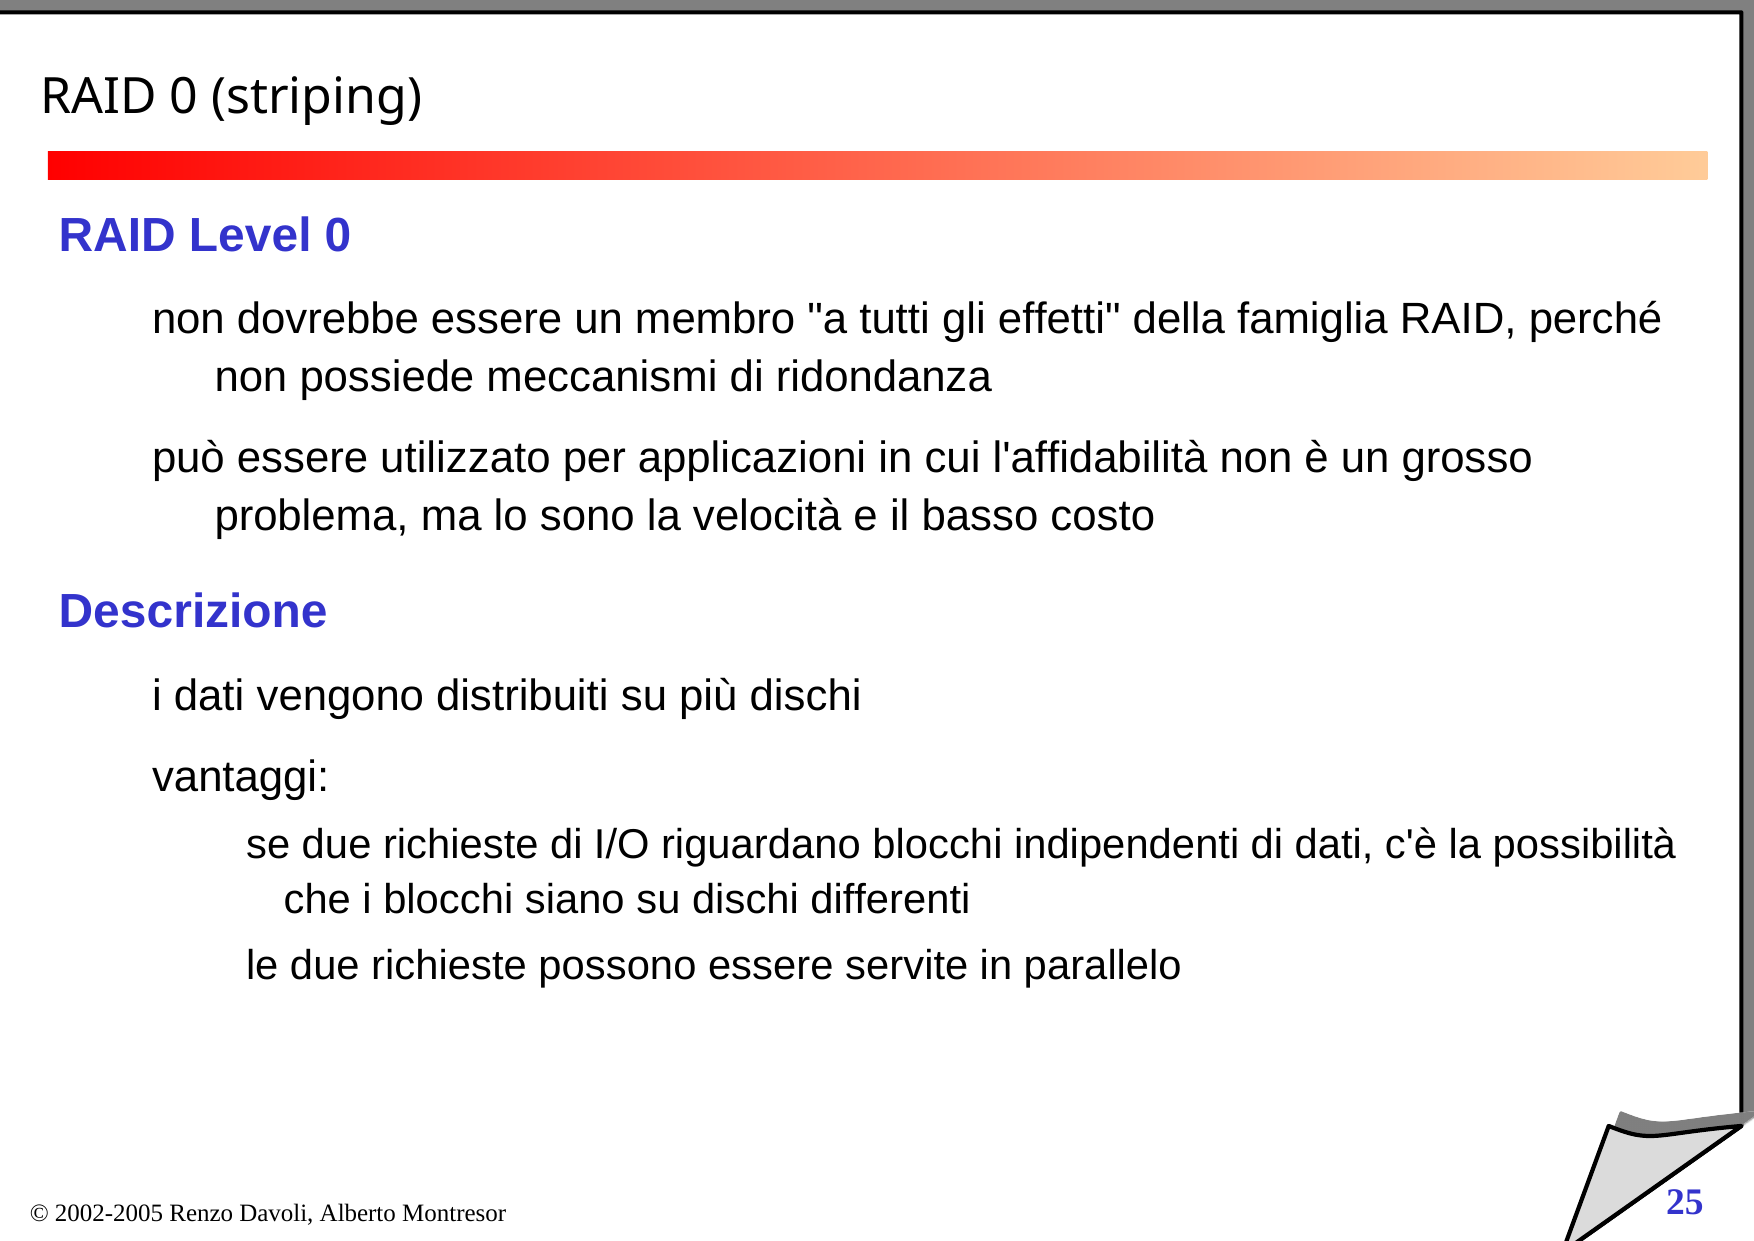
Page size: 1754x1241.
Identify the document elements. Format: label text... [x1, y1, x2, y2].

list RAID Level 0 non dovrebbe essere un membro "a tutti gli effetti" della famiglia RAID, perché non possiede meccanismi di ridondanza può essere utilizzato per applicazioni in cui l'affidabilità non è un grosso problema, ma lo sono la velocità e il basso costo Descrizione i dati vengono distribuiti su più dischi vantaggi: se due richieste di I/O riguardano blocchi indipendenti di dati, c'è la possibilità che i blocchi siano su dischi differenti le due richieste possono essere servite in parallelo [58, 206, 1696, 1068]
title RAID 0 (striping) [40, 49, 1714, 144]
text_box 14 [750, 152, 754, 179]
